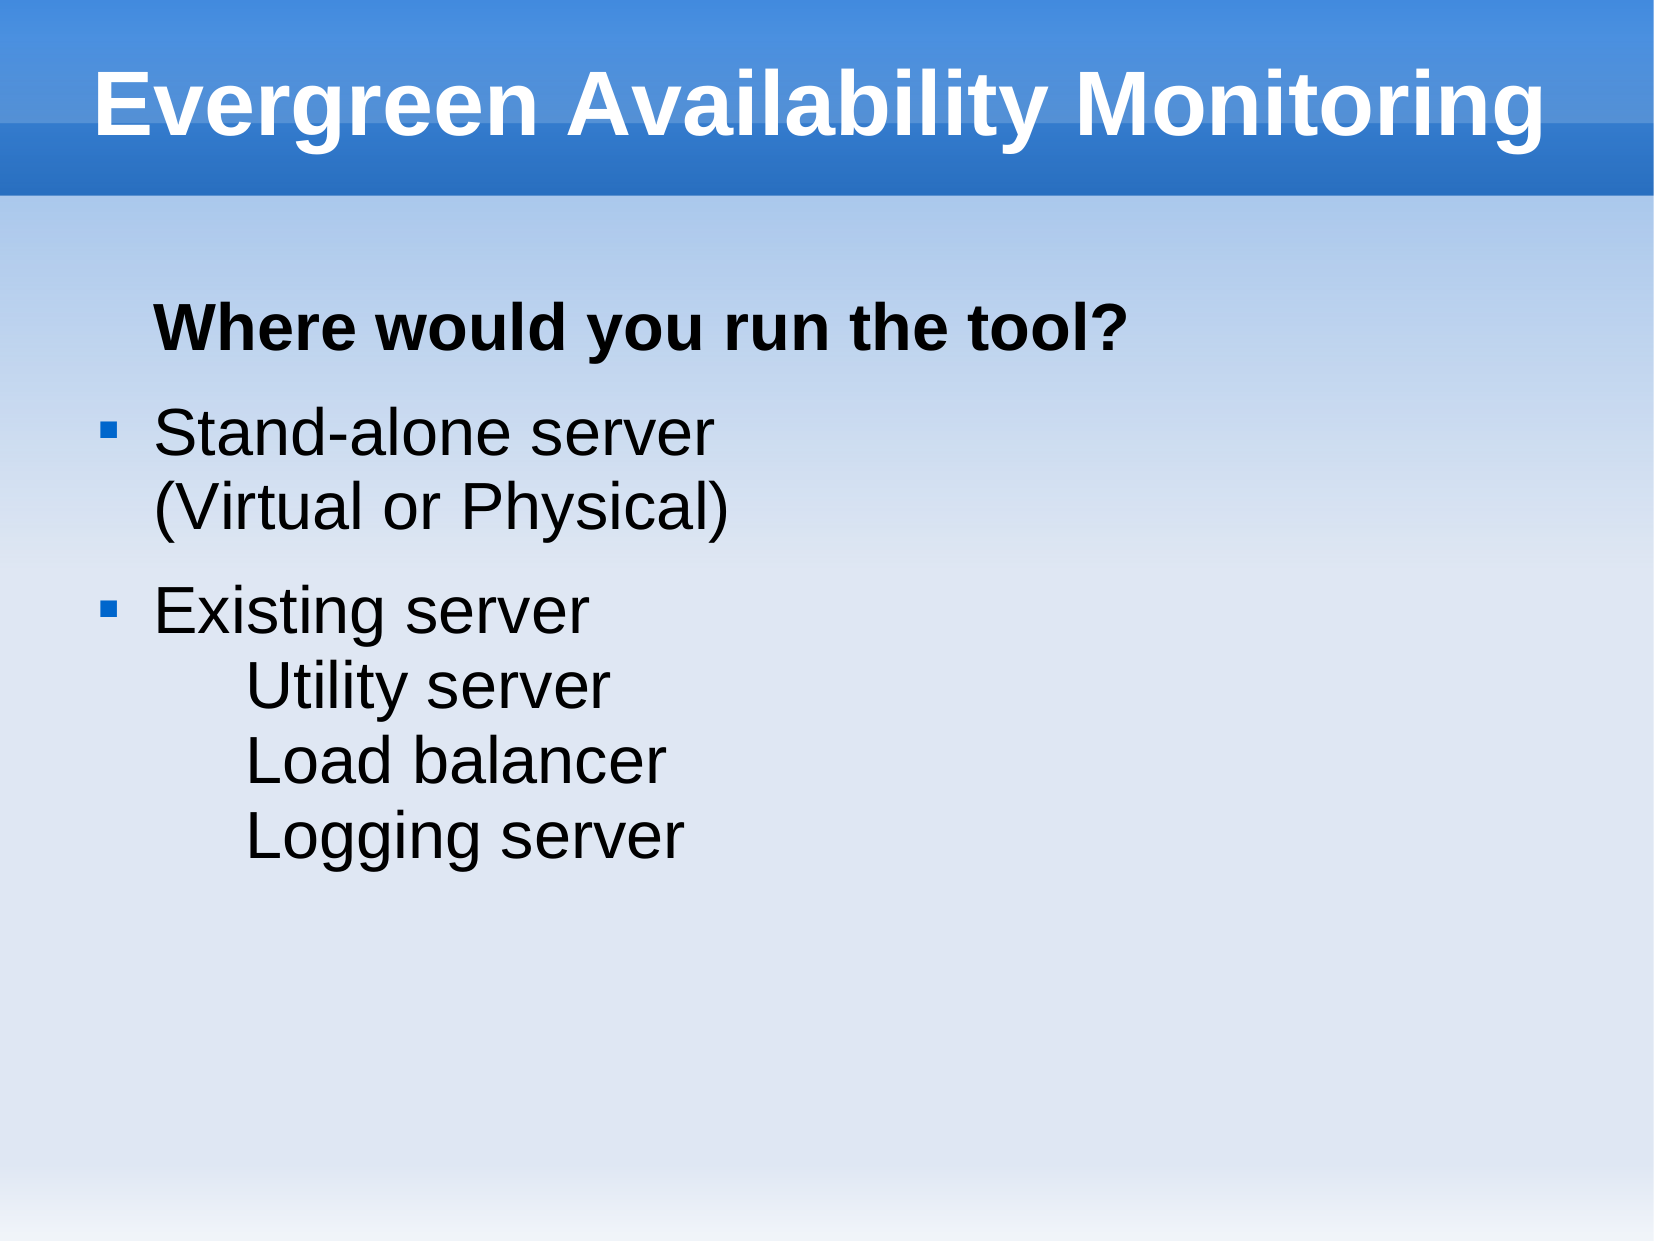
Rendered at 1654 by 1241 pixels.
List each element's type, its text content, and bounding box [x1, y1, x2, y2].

title Evergreen Availability Monitoring [76, 0, 1565, 208]
list Where would you run the tool? Stand-alone server (Virtual or Physical) Existing server Utility server Load balancer Logging server [82, 290, 1571, 1109]
picture [0, 0, 1654, 1241]
